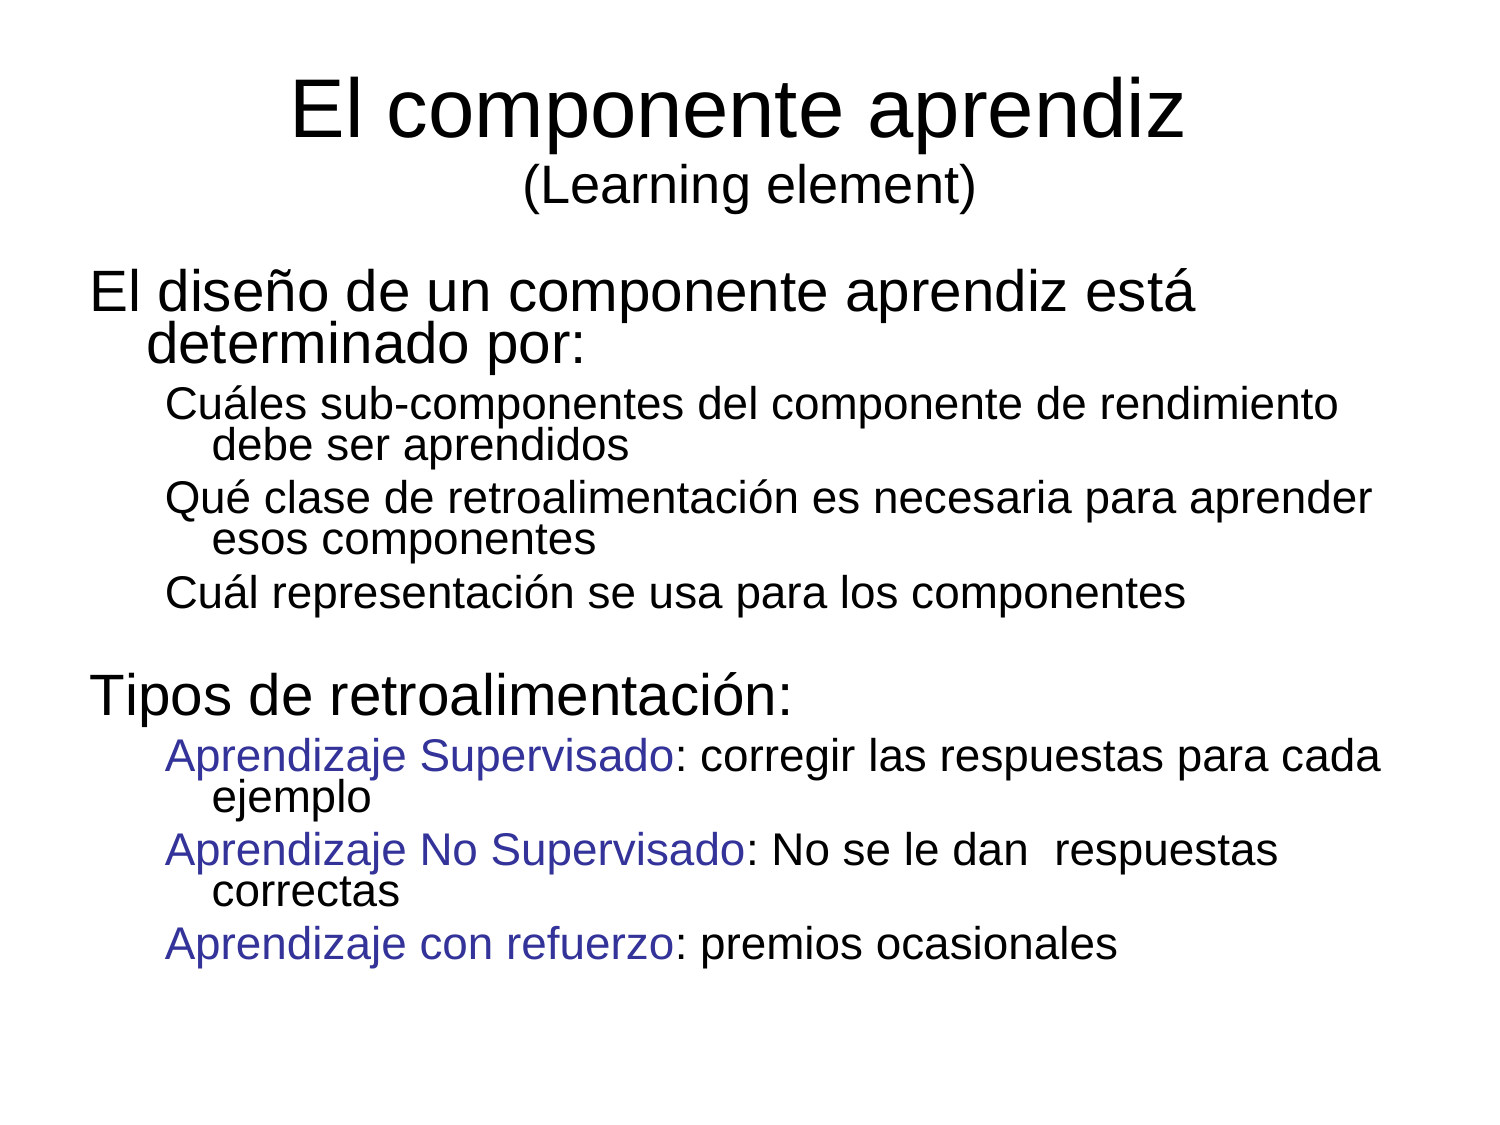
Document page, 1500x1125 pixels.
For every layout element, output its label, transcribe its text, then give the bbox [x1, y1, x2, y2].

list El diseño de un componente aprendiz está determinado por: Cuáles sub-componentes del componente de rendimiento debe ser aprendidos Qué clase de retroalimentación es necesaria para aprender esos componentes Cuál representación se usa para los componentes Tipos de retroalimentación: Aprendizaje Supervisado: corregir las respuestas para cada ejemplo Aprendizaje No Supervisado: No se le dan respuestas correctas Aprendizaje con refuerzo: premios ocasionales [75, 262, 1426, 1014]
title El componente aprendiz (Learning element) [75, 45, 1426, 233]
